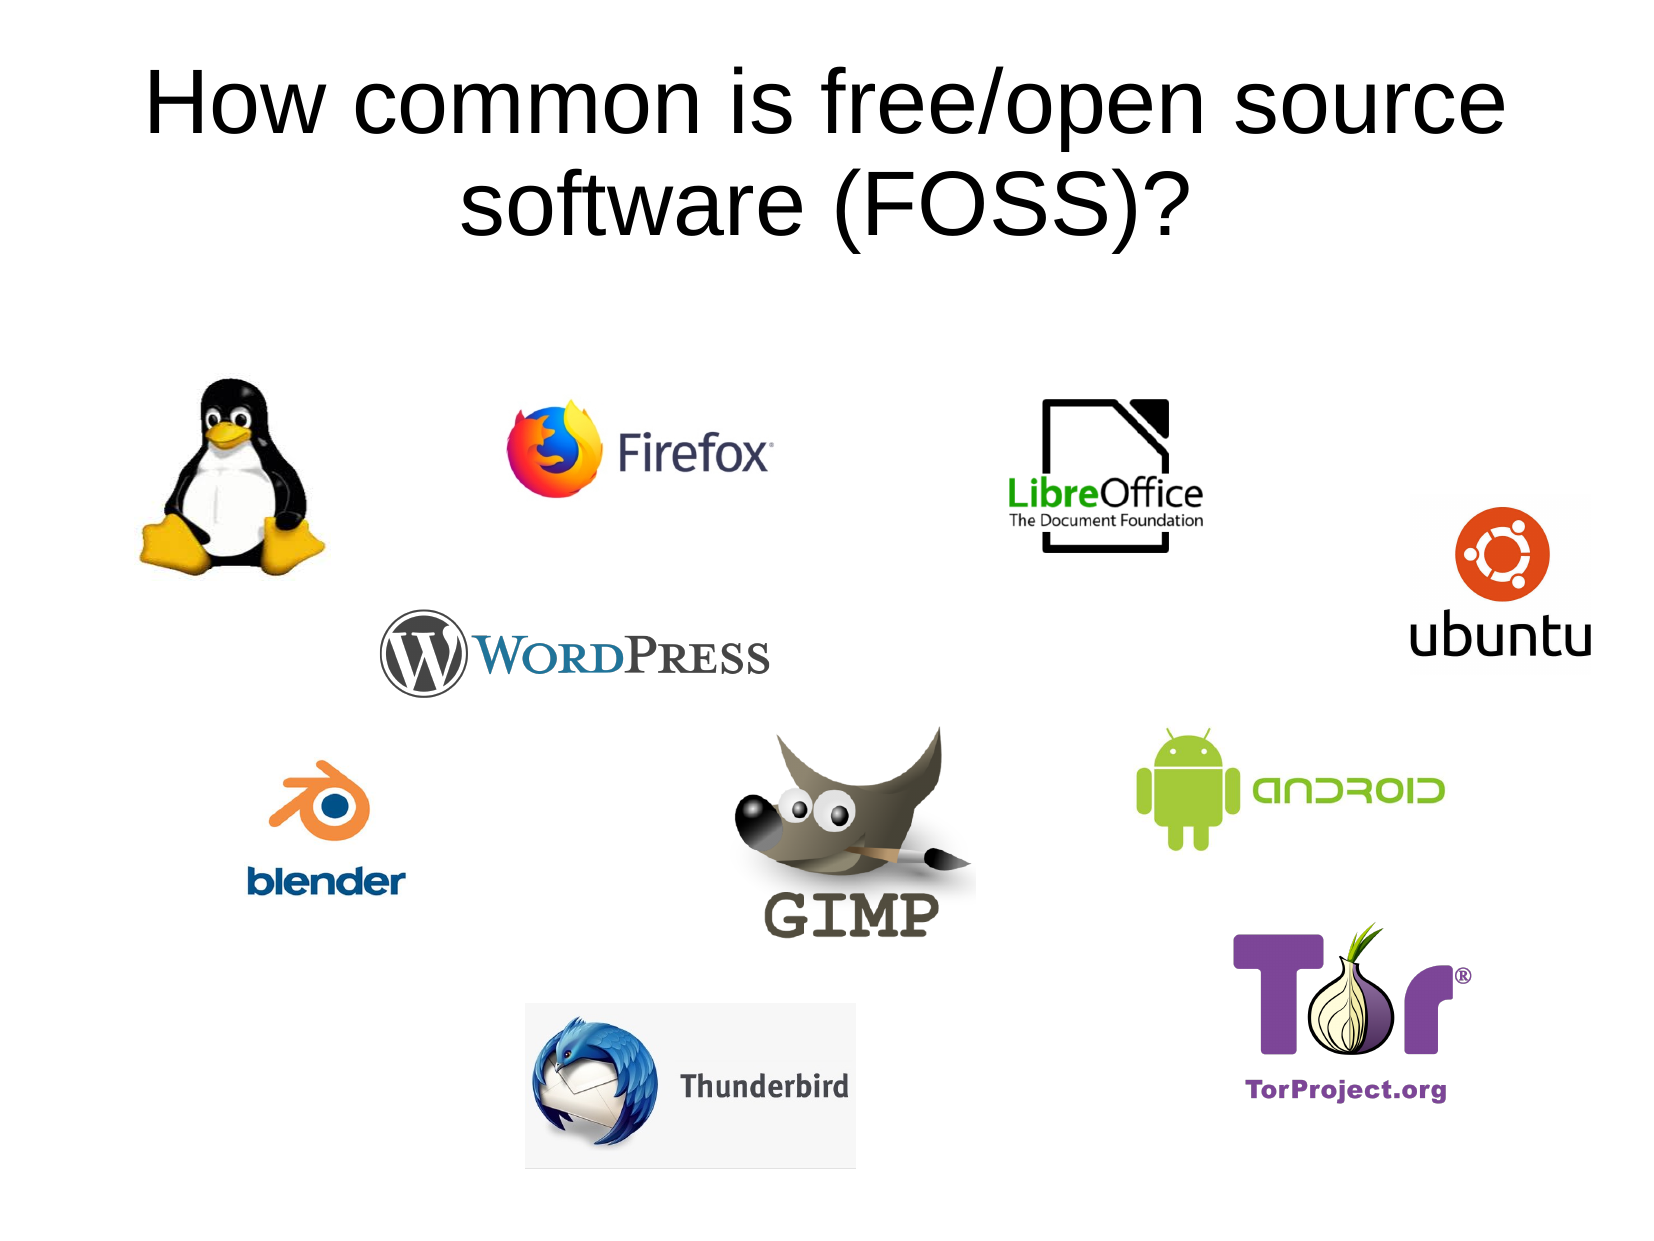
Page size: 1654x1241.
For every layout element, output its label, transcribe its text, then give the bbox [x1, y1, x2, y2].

title How common is free/open source software (FOSS)? [82, 49, 1571, 257]
picture [1125, 689, 1456, 888]
picture [134, 373, 976, 946]
picture [1209, 908, 1482, 1117]
picture [1005, 374, 1204, 574]
picture [1410, 494, 1591, 676]
picture [525, 1003, 856, 1170]
